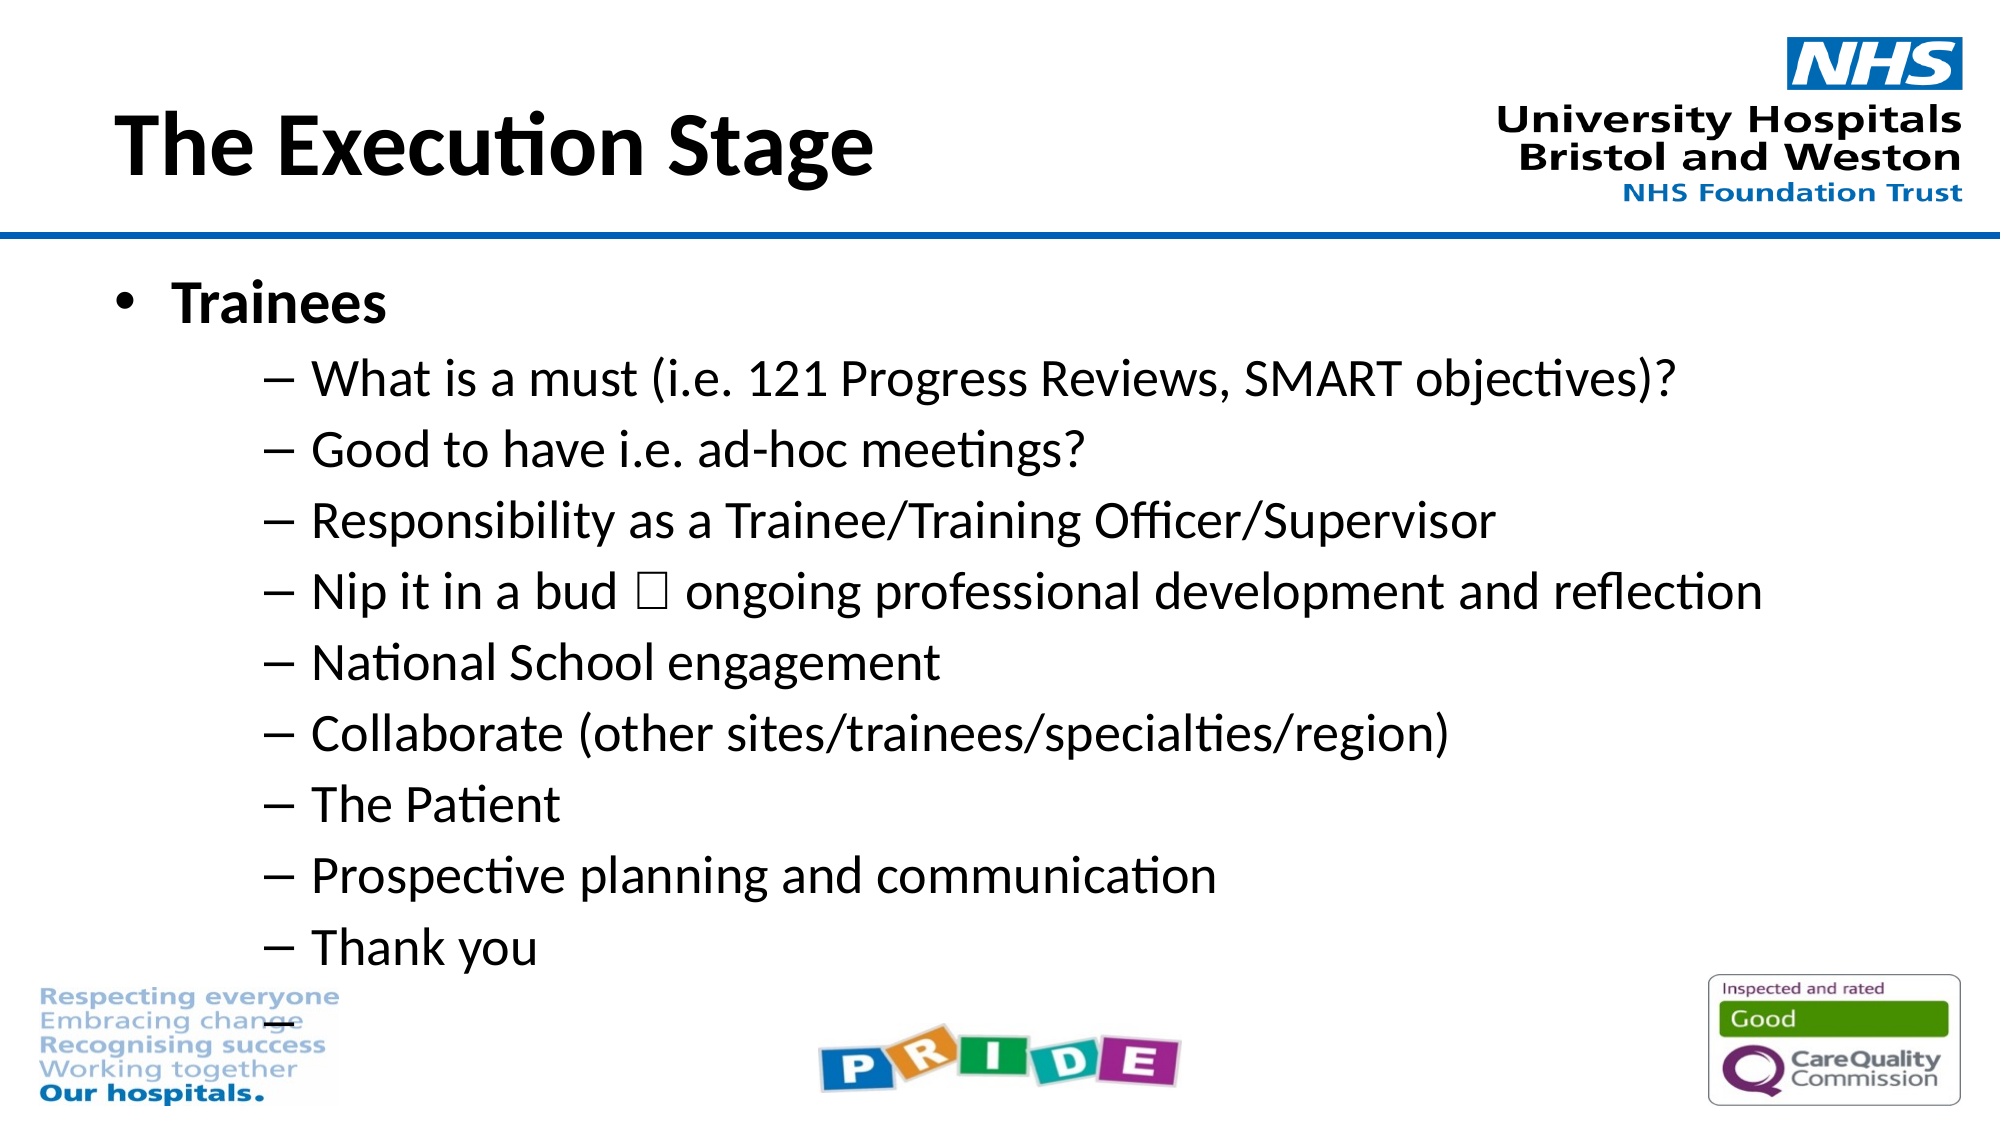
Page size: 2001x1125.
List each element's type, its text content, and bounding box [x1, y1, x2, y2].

title The Execution Stage [99, 45, 1900, 233]
list Trainees What is a must (i.e. 121 Progress Reviews, SMART objectives)? Good to have i.e. ad-hoc meetings? Responsibility as a Trainee/Training Officer/Supervisor Nip it in a bud  ongoing professional development and reflection National School engagement Collaborate (other sites/trainees/specialties/region) The Patient Prospective planning and communication Thank you [99, 262, 1900, 1005]
